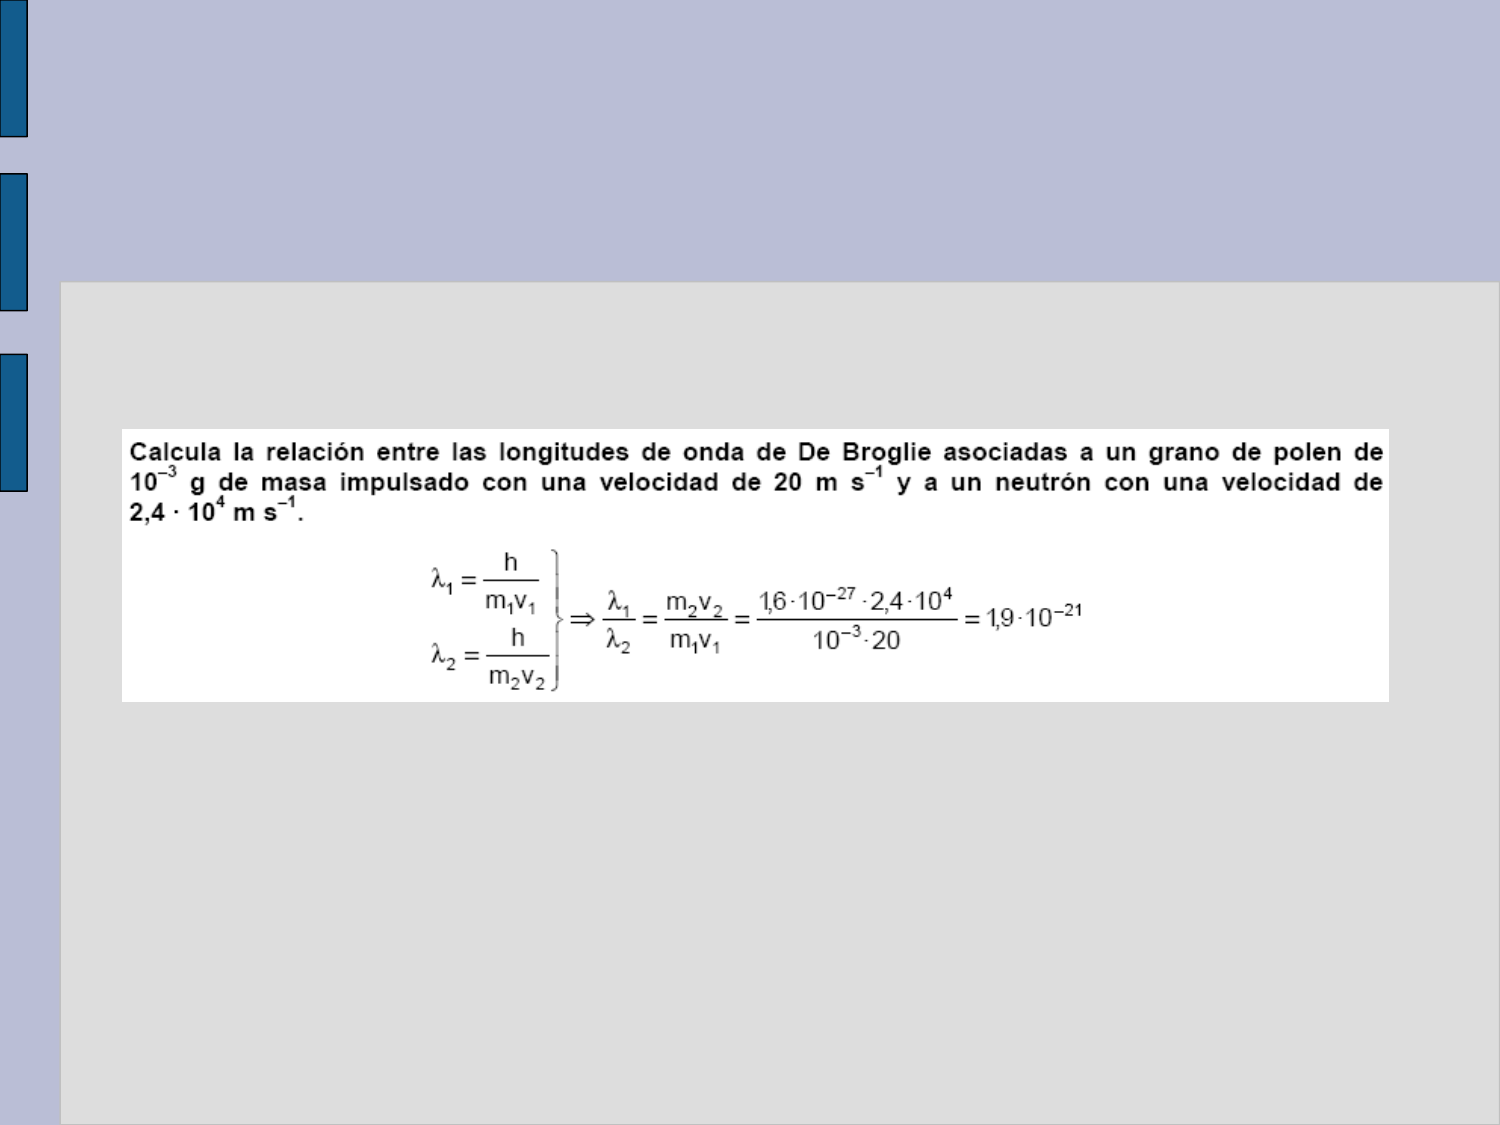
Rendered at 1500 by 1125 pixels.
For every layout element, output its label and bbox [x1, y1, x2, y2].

picture [122, 429, 1389, 702]
